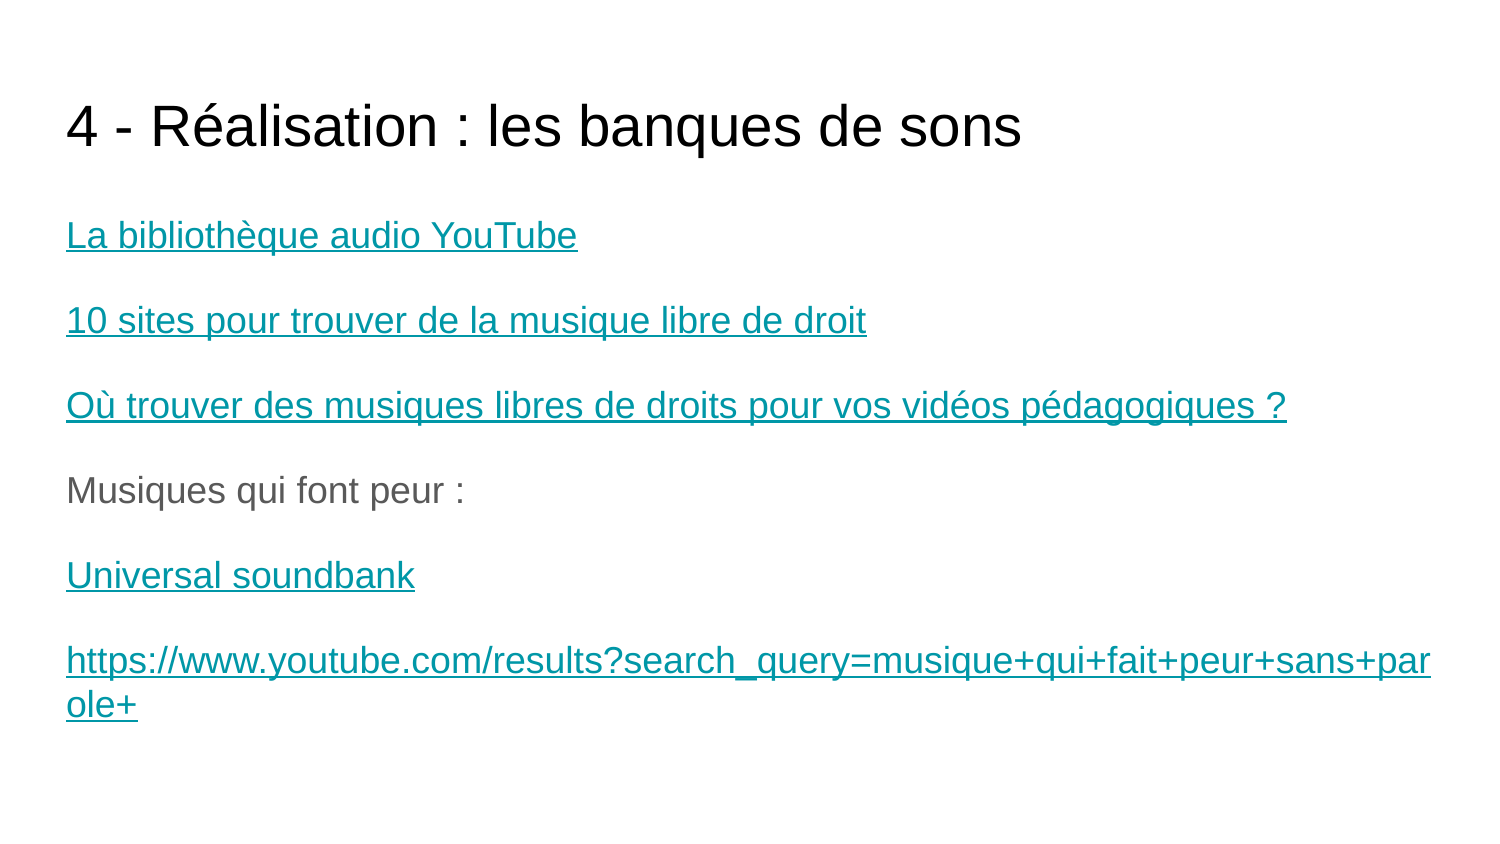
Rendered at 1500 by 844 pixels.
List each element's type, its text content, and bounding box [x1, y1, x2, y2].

title 4 - Réalisation : les banques de sons [51, 72, 1449, 167]
list La bibliothèque audio YouTube 10 sites pour trouver de la musique libre de droit Où trouver des musiques libres de droits pour vos vidéos pédagogiques ? Musiques qui font peur : Universal soundbank https://www.youtube.com/results?search_query=musique+qui+fait+peur+sans+parole+ [51, 189, 1449, 750]
